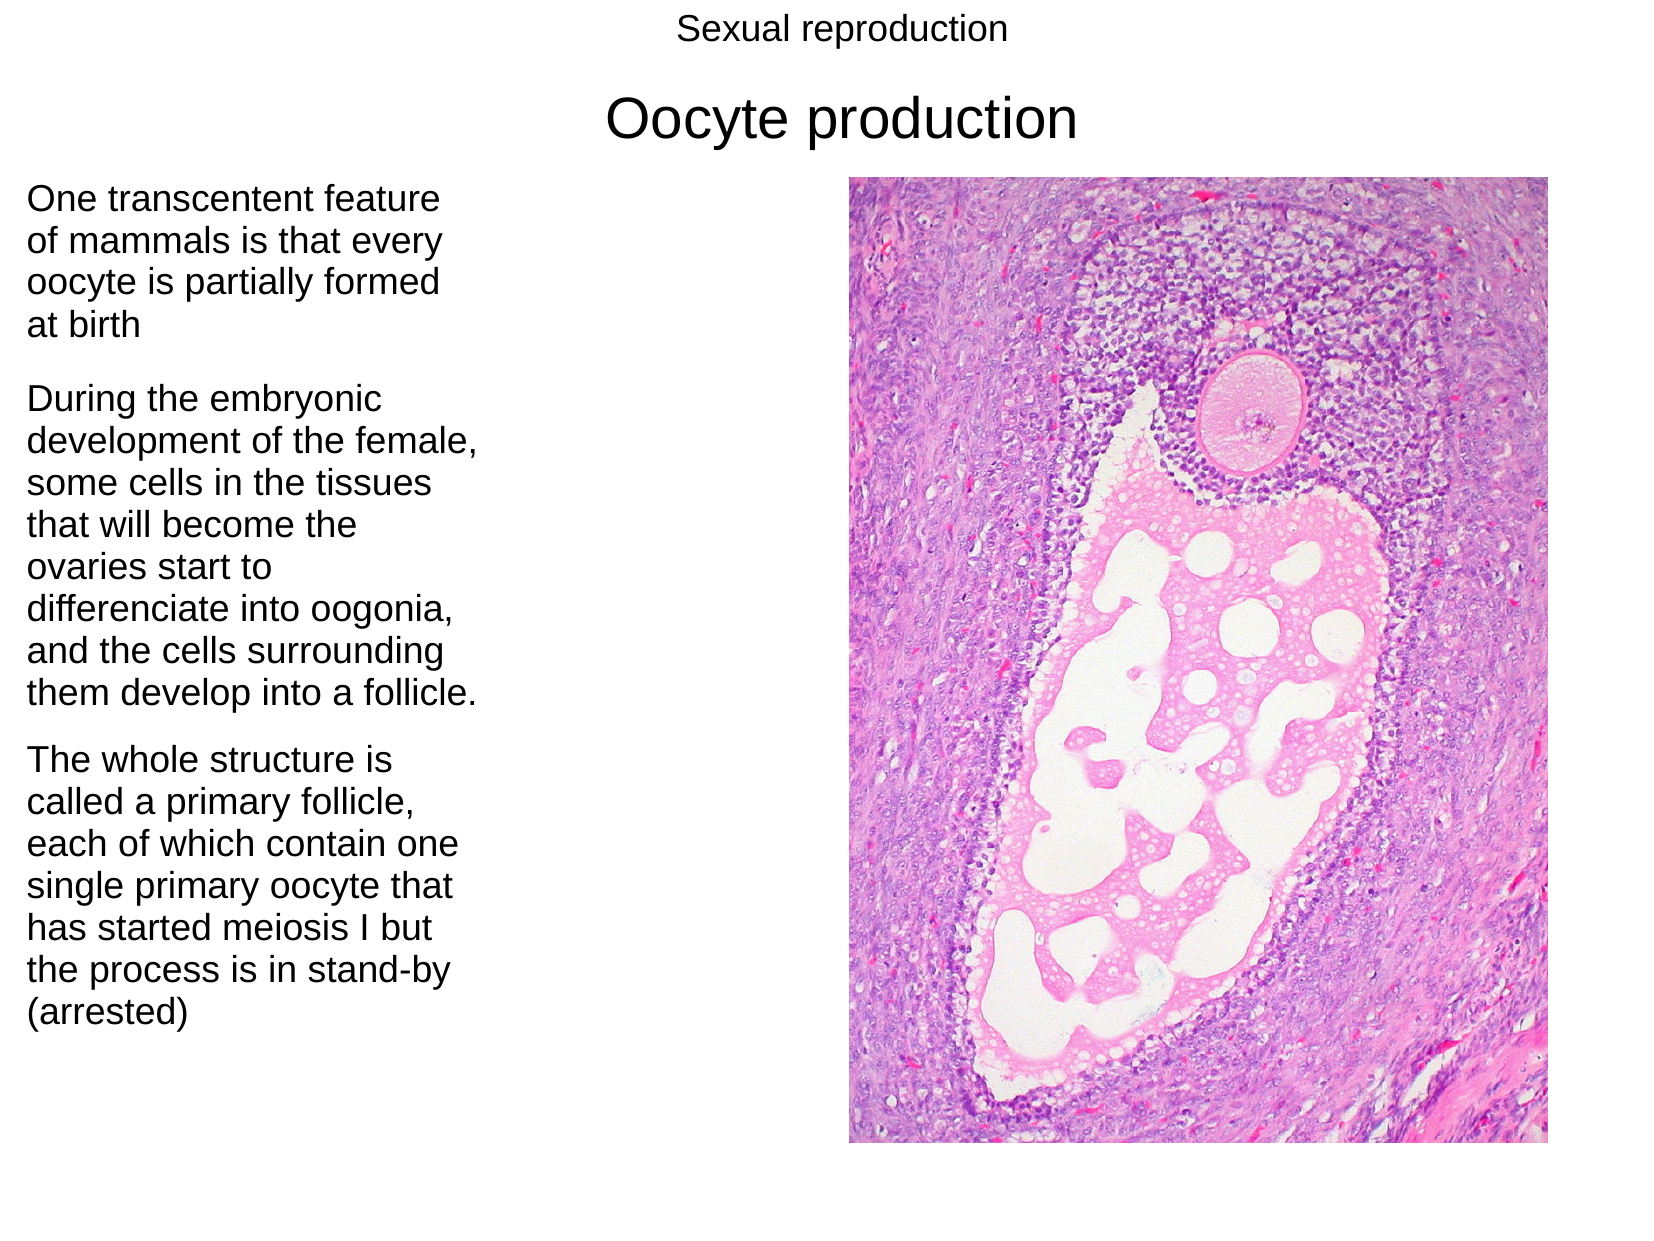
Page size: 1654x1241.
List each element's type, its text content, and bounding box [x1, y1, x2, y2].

text_box One transcentent feature of mammals is that every oocyte is partially formed at birth [11, 169, 497, 353]
text_box During the embryonic development of the female, some cells in the tissues that will become the ovaries start to differenciate into oogonia, and the cells surrounding them develop into a follicle. [11, 370, 497, 722]
text_box The whole structure is called a primary follicle, each of which contain one single primary oocyte that has started meiosis I but the process is in stand-by (arrested) [11, 730, 497, 1040]
text_box Oocyte production [590, 78, 1123, 178]
picture [849, 177, 1548, 1143]
text_box Sexual reproduction [661, 0, 1052, 60]
